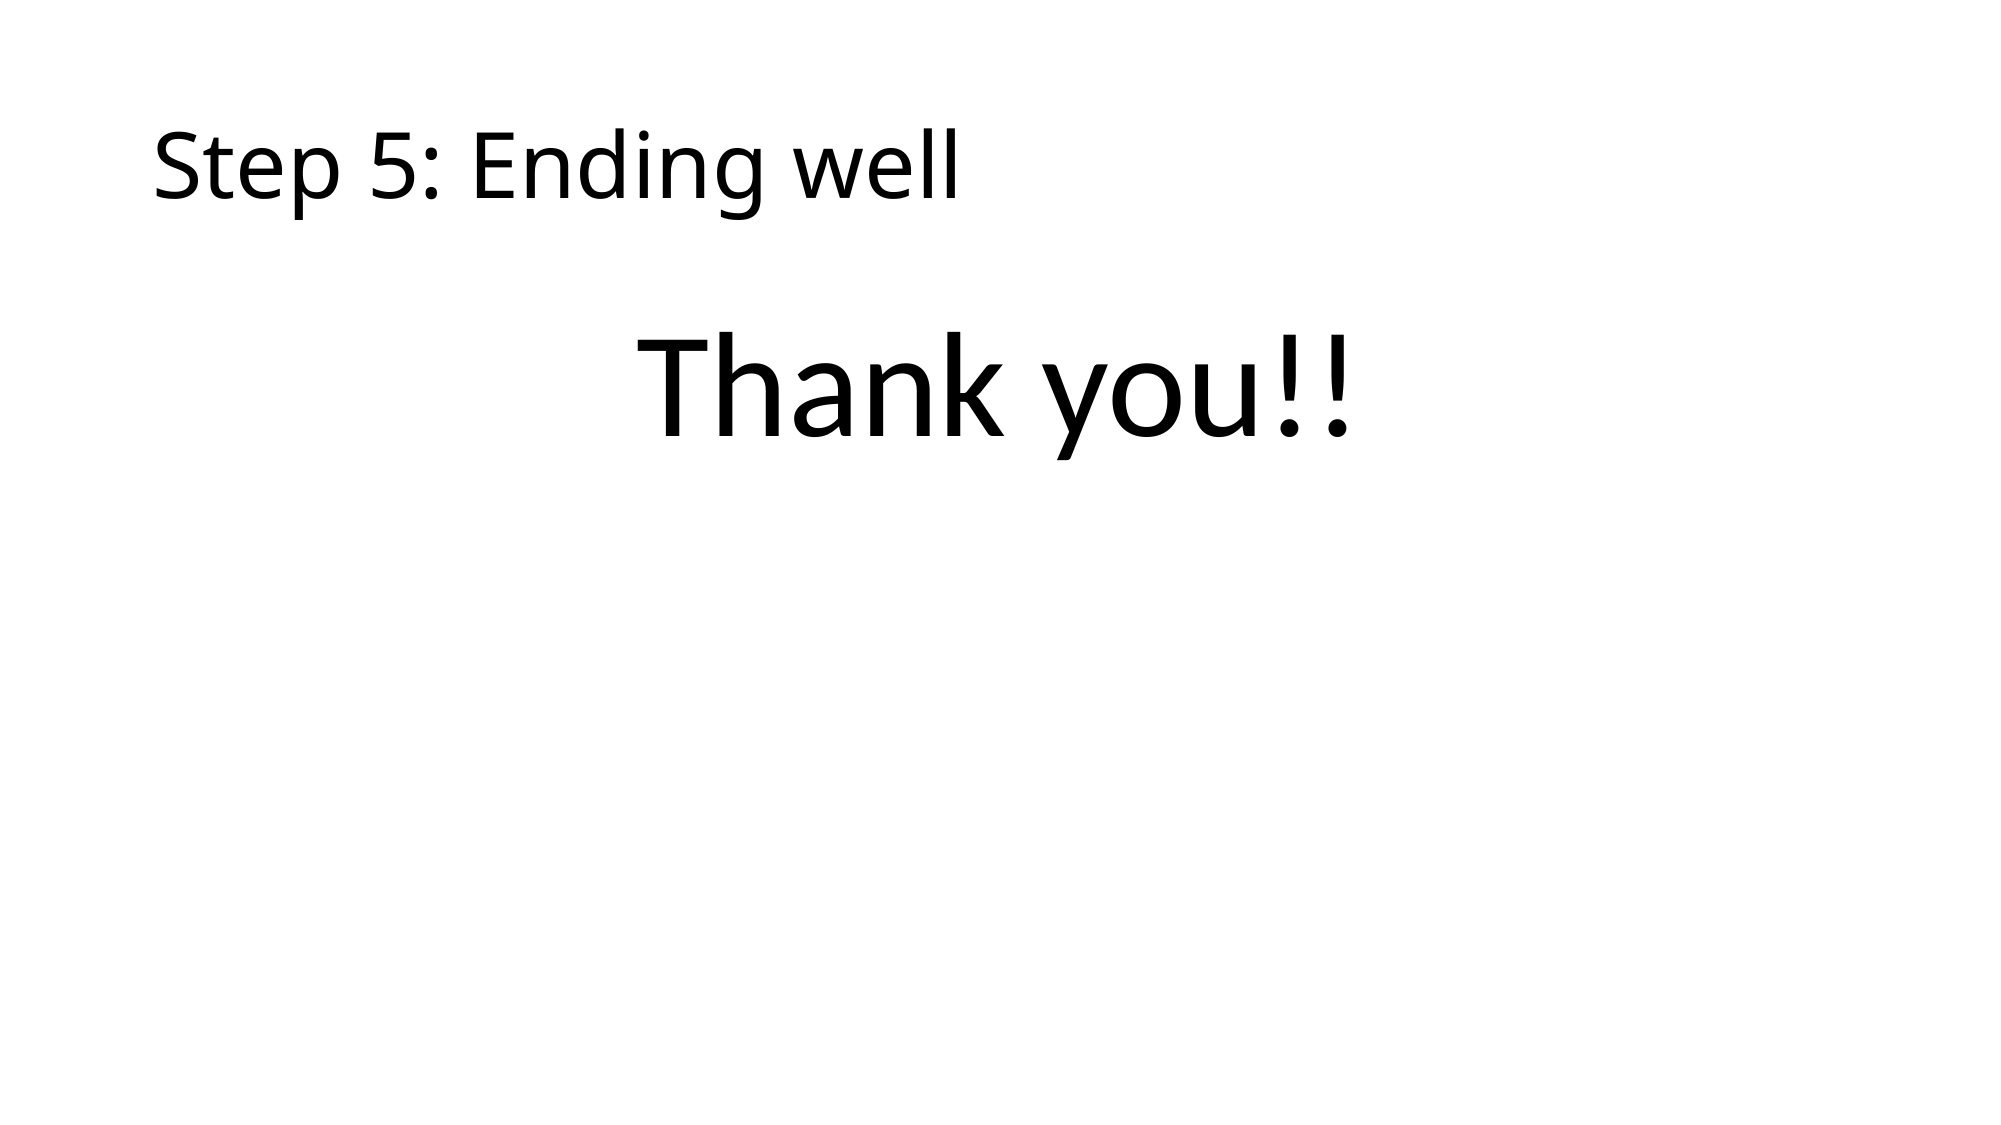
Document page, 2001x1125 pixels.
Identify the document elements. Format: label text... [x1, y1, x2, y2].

title Step 5: Ending well [137, 59, 1863, 278]
list Thank you!! [137, 299, 1863, 1014]
